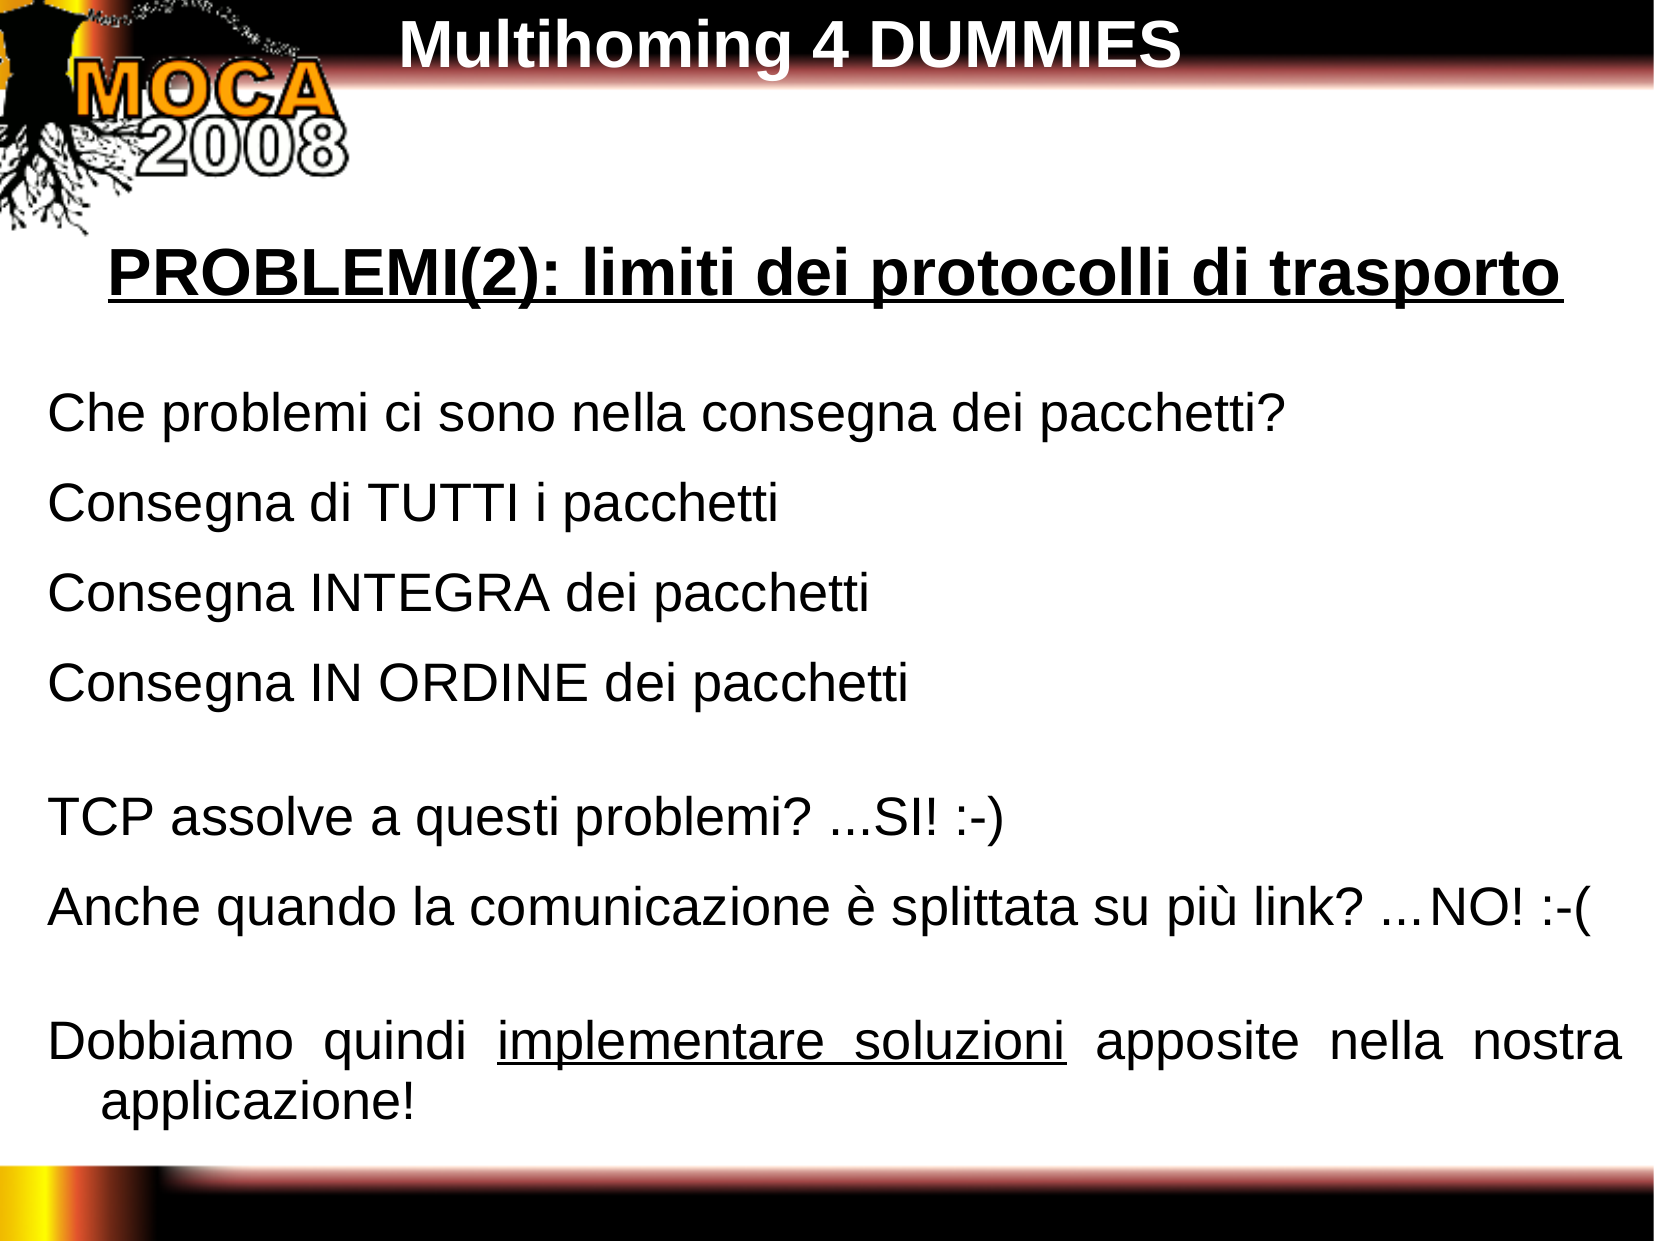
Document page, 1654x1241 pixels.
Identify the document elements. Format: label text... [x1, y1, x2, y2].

list PROBLEMI(2): limiti dei protocolli di trasporto Che problemi ci sono nella consegna dei pacchetti? Consegna di TUTTI i pacchetti Consegna INTEGRA dei pacchetti Consegna IN ORDINE dei pacchetti TCP assolve a questi problemi? ...SI! :-) Anche quando la comunicazione è splittata su più link? ... NO! :-( Dobbiamo quindi implementare soluzioni apposite nella nostra applicazione! [29, 147, 1625, 1132]
title Multihoming 4 DUMMIES [324, 0, 1654, 89]
picture [0, 0, 1654, 1241]
